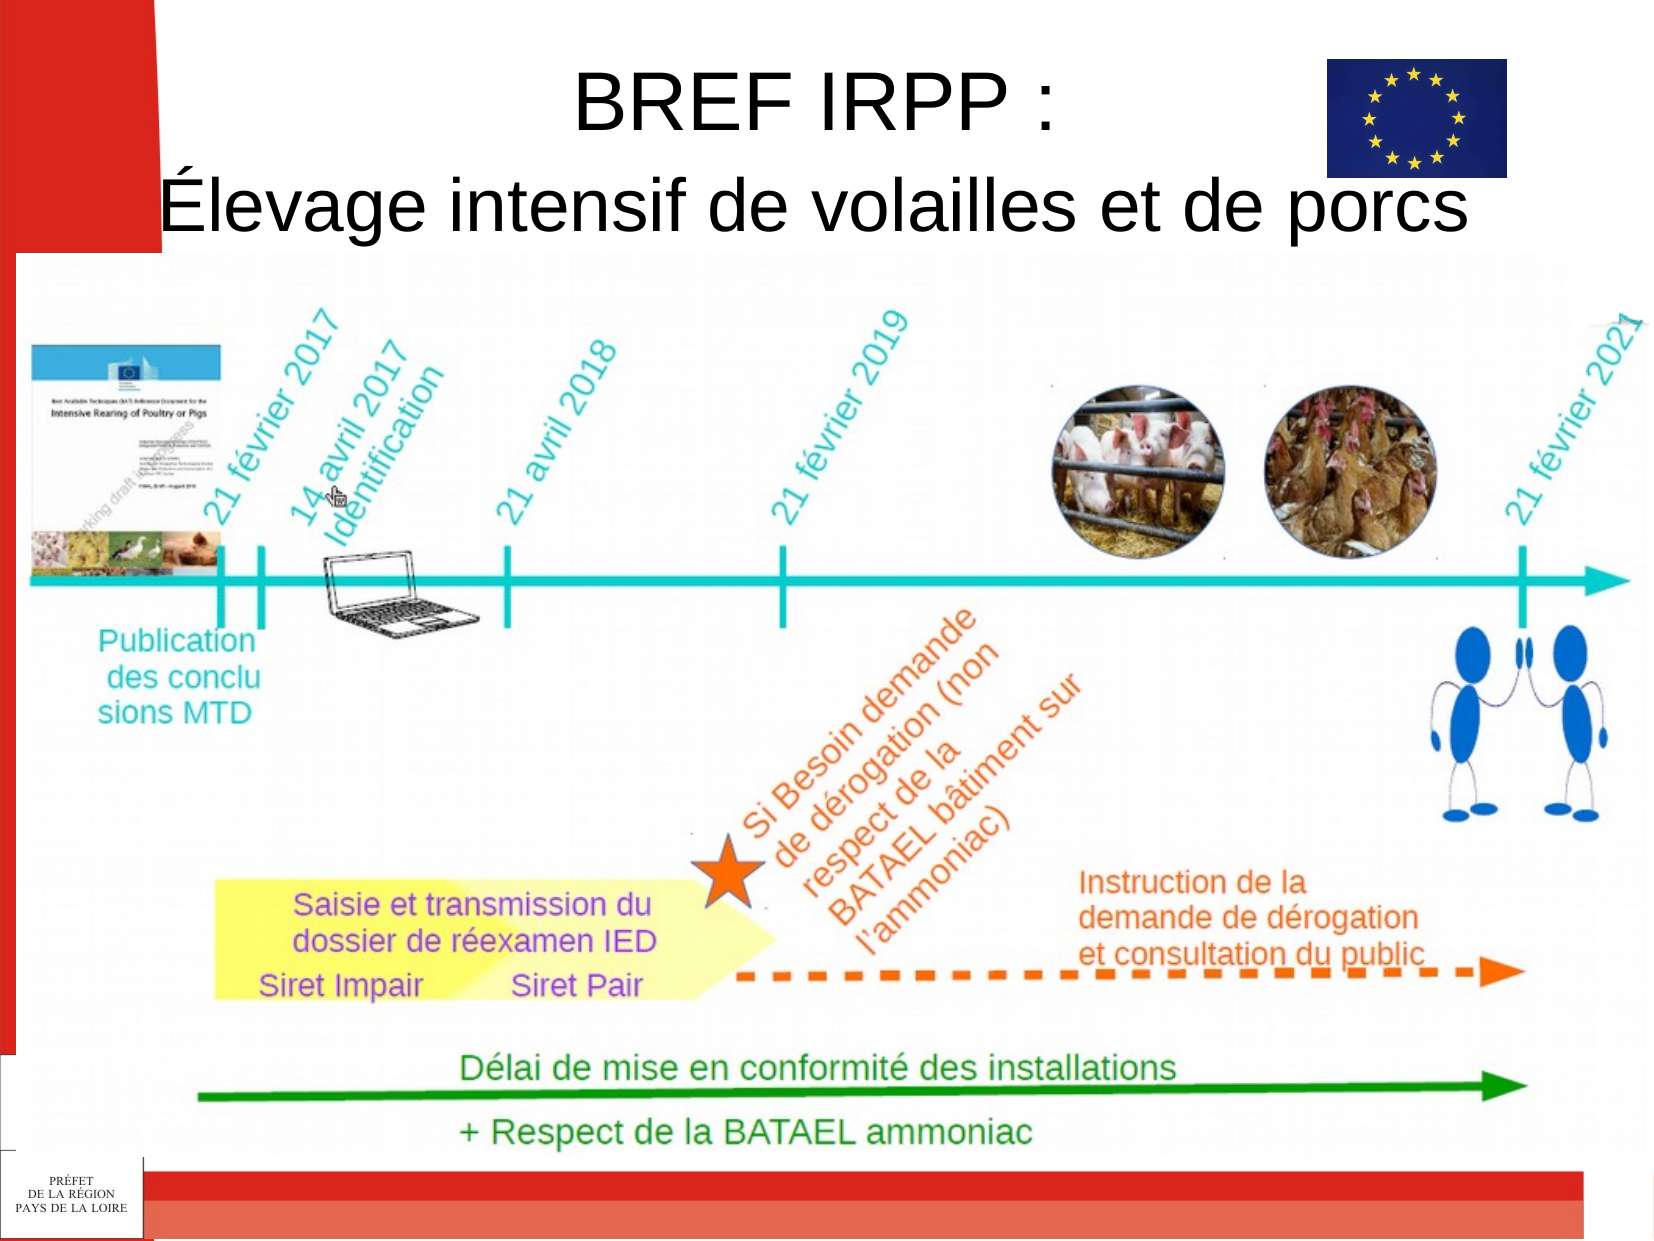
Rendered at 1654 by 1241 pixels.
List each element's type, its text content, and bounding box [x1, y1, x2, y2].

title BREF IRPP : Élevage intensif de volailles et de porcs [82, 49, 1571, 253]
picture [0, 0, 1654, 1241]
